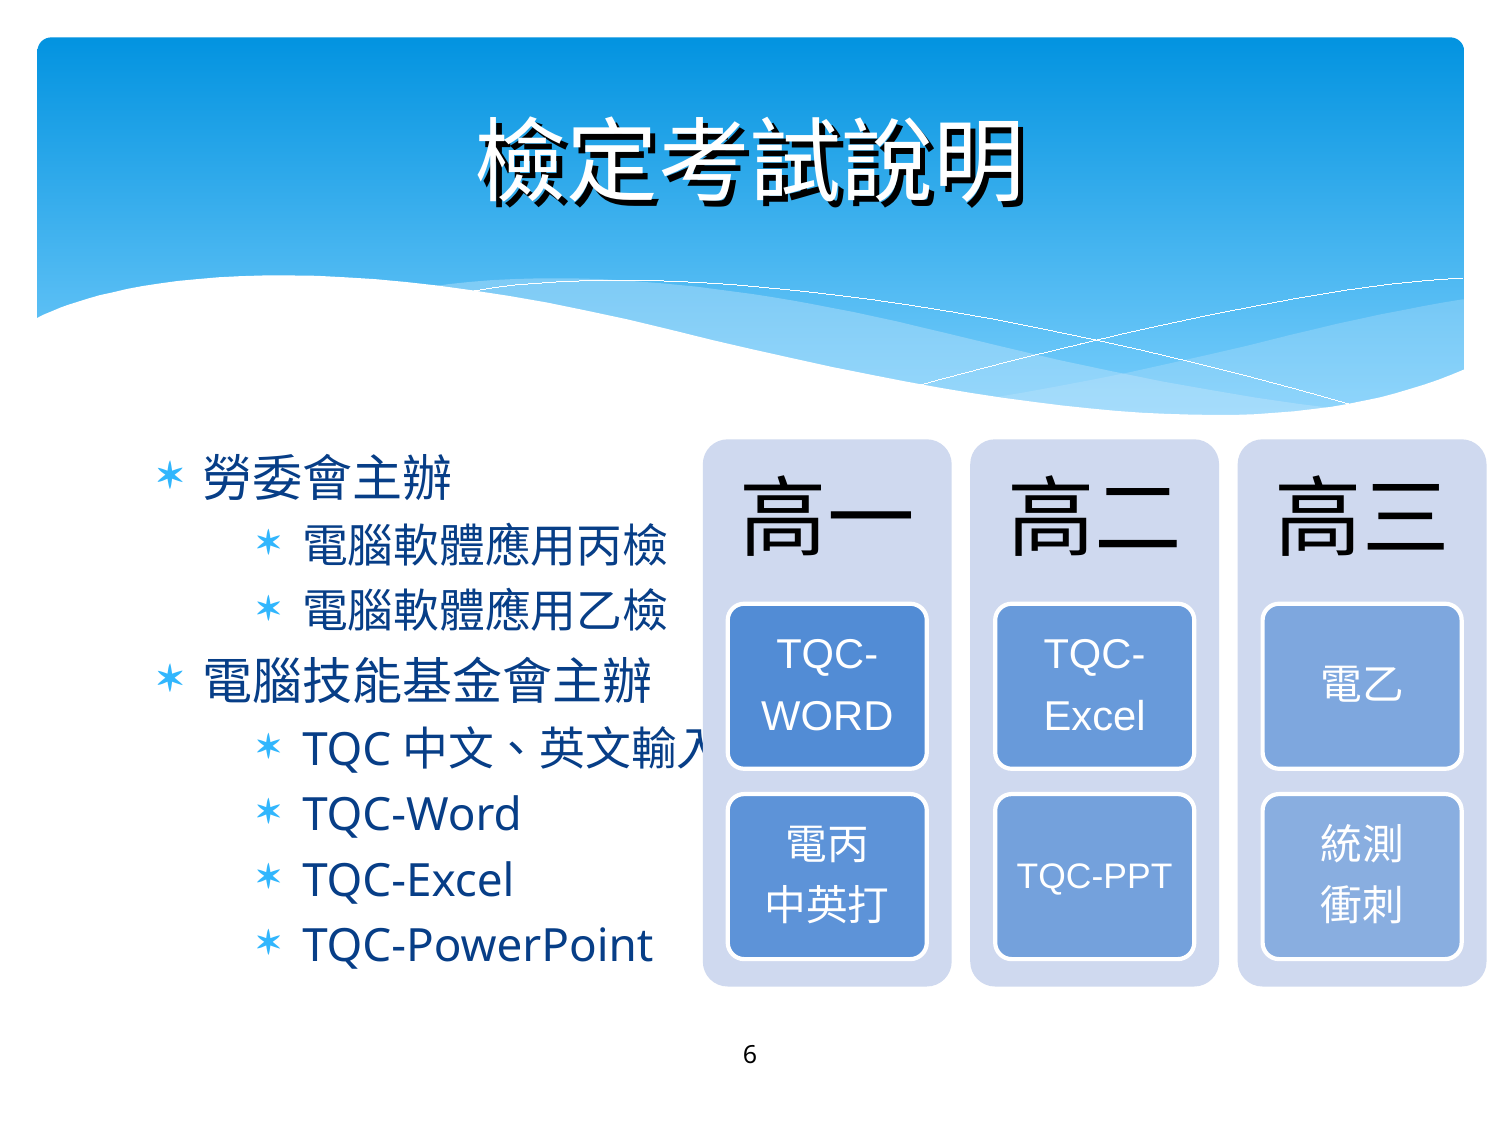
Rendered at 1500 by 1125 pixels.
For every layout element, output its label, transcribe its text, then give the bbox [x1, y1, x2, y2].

list 勞委會主辦 電腦軟體應用丙檢 電腦軟體應用乙檢 電腦技能基金會主辦 TQC中文、英文輸入 TQC-Word TQC-Excel TQC-PowerPoint [142, 438, 1359, 1005]
text_box 6 [654, 1025, 846, 1086]
text_box 電丙 中英打 [727, 794, 927, 960]
text_box TQC- Excel [995, 603, 1195, 769]
text_box 高二 [970, 439, 1220, 987]
text_box 電乙 [1262, 603, 1462, 769]
text_box TQC-PPT [995, 794, 1195, 960]
text_box TQC- WORD [727, 603, 927, 769]
title 檢定考試說明 [75, 55, 1426, 261]
text_box 高一 [702, 439, 952, 987]
text_box 統測 衝刺 [1262, 794, 1462, 960]
text_box 高三 [1237, 439, 1487, 987]
